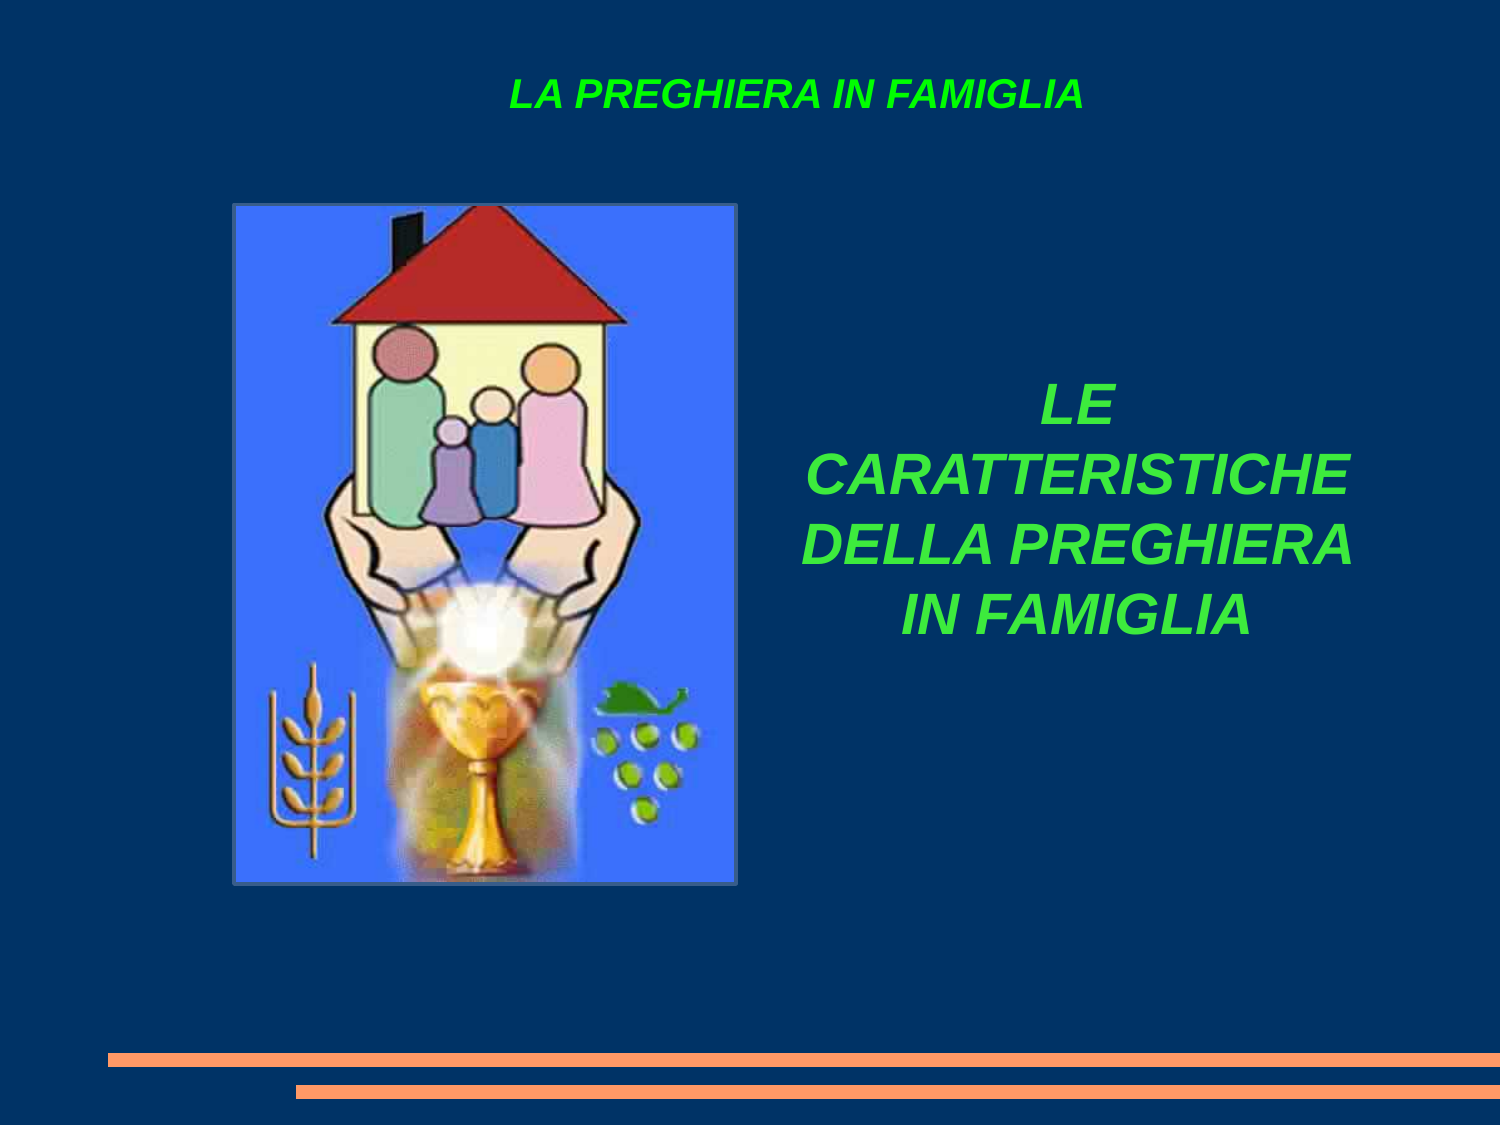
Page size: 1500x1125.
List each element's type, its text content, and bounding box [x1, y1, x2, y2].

text_box LE CARATTERISTICHE DELLA PREGHIERA IN FAMIGLIA [797, 243, 1359, 768]
text_box LA PREGHIERA IN FAMIGLIA [206, 59, 1388, 124]
chart [236, 206, 734, 882]
